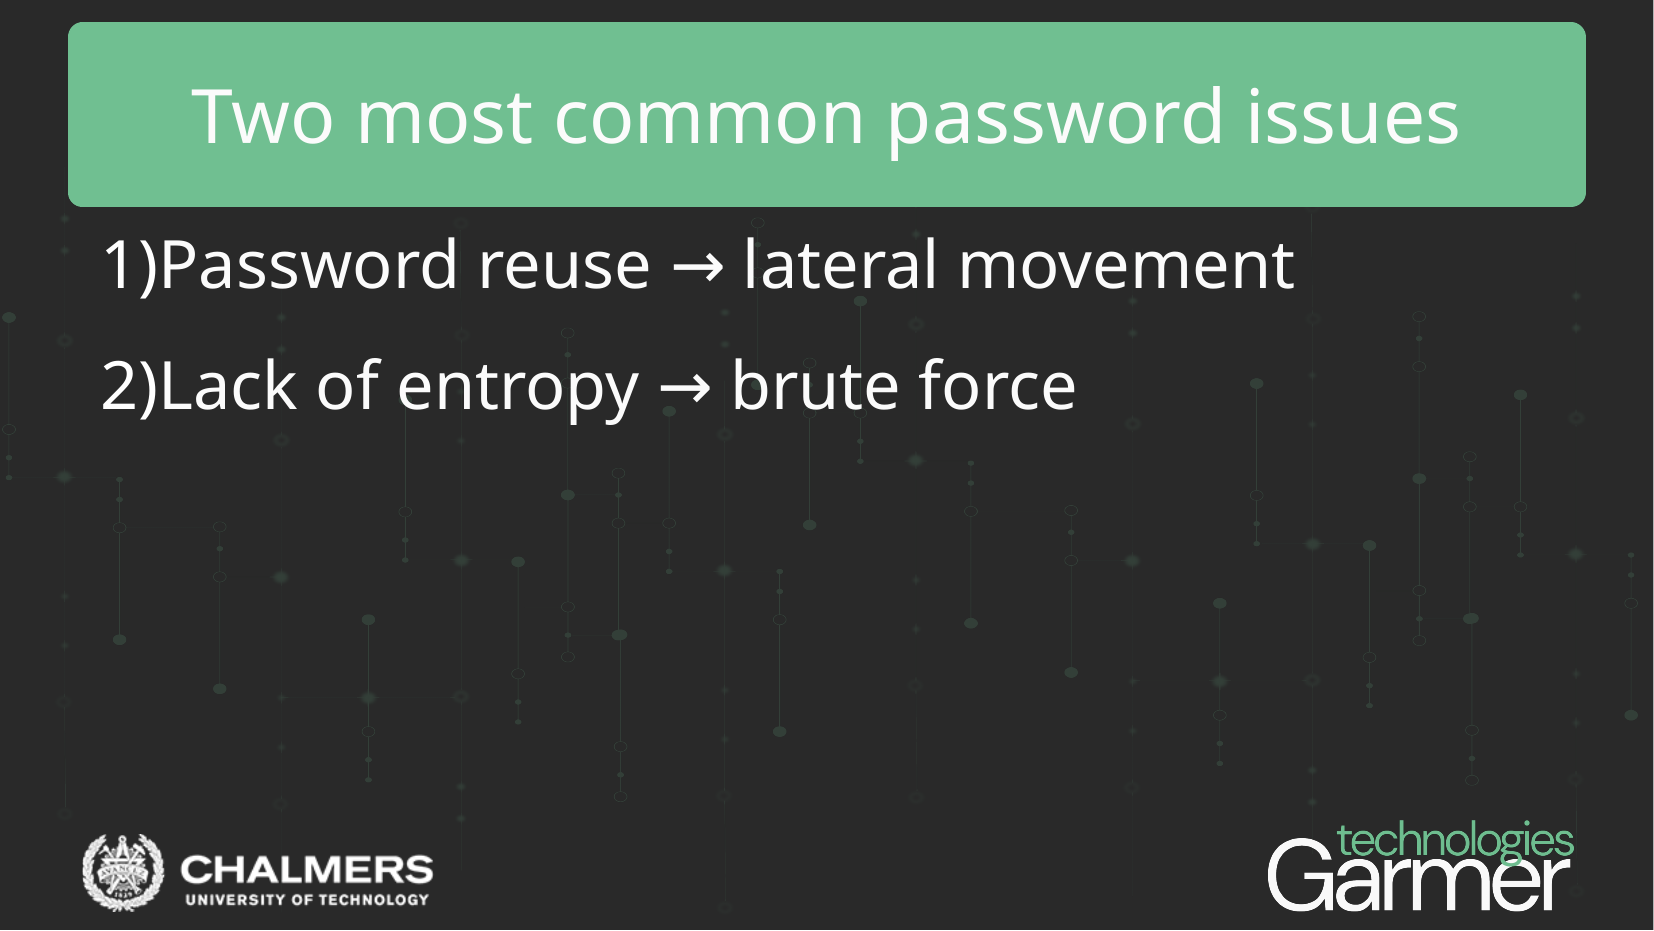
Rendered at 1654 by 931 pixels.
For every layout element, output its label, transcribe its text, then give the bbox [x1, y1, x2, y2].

title Two most common password issues [82, 37, 1571, 193]
picture [82, 834, 443, 912]
picture [1246, 807, 1607, 912]
list Password reuse → lateral movement Lack of entropy → brute force [82, 217, 1571, 758]
